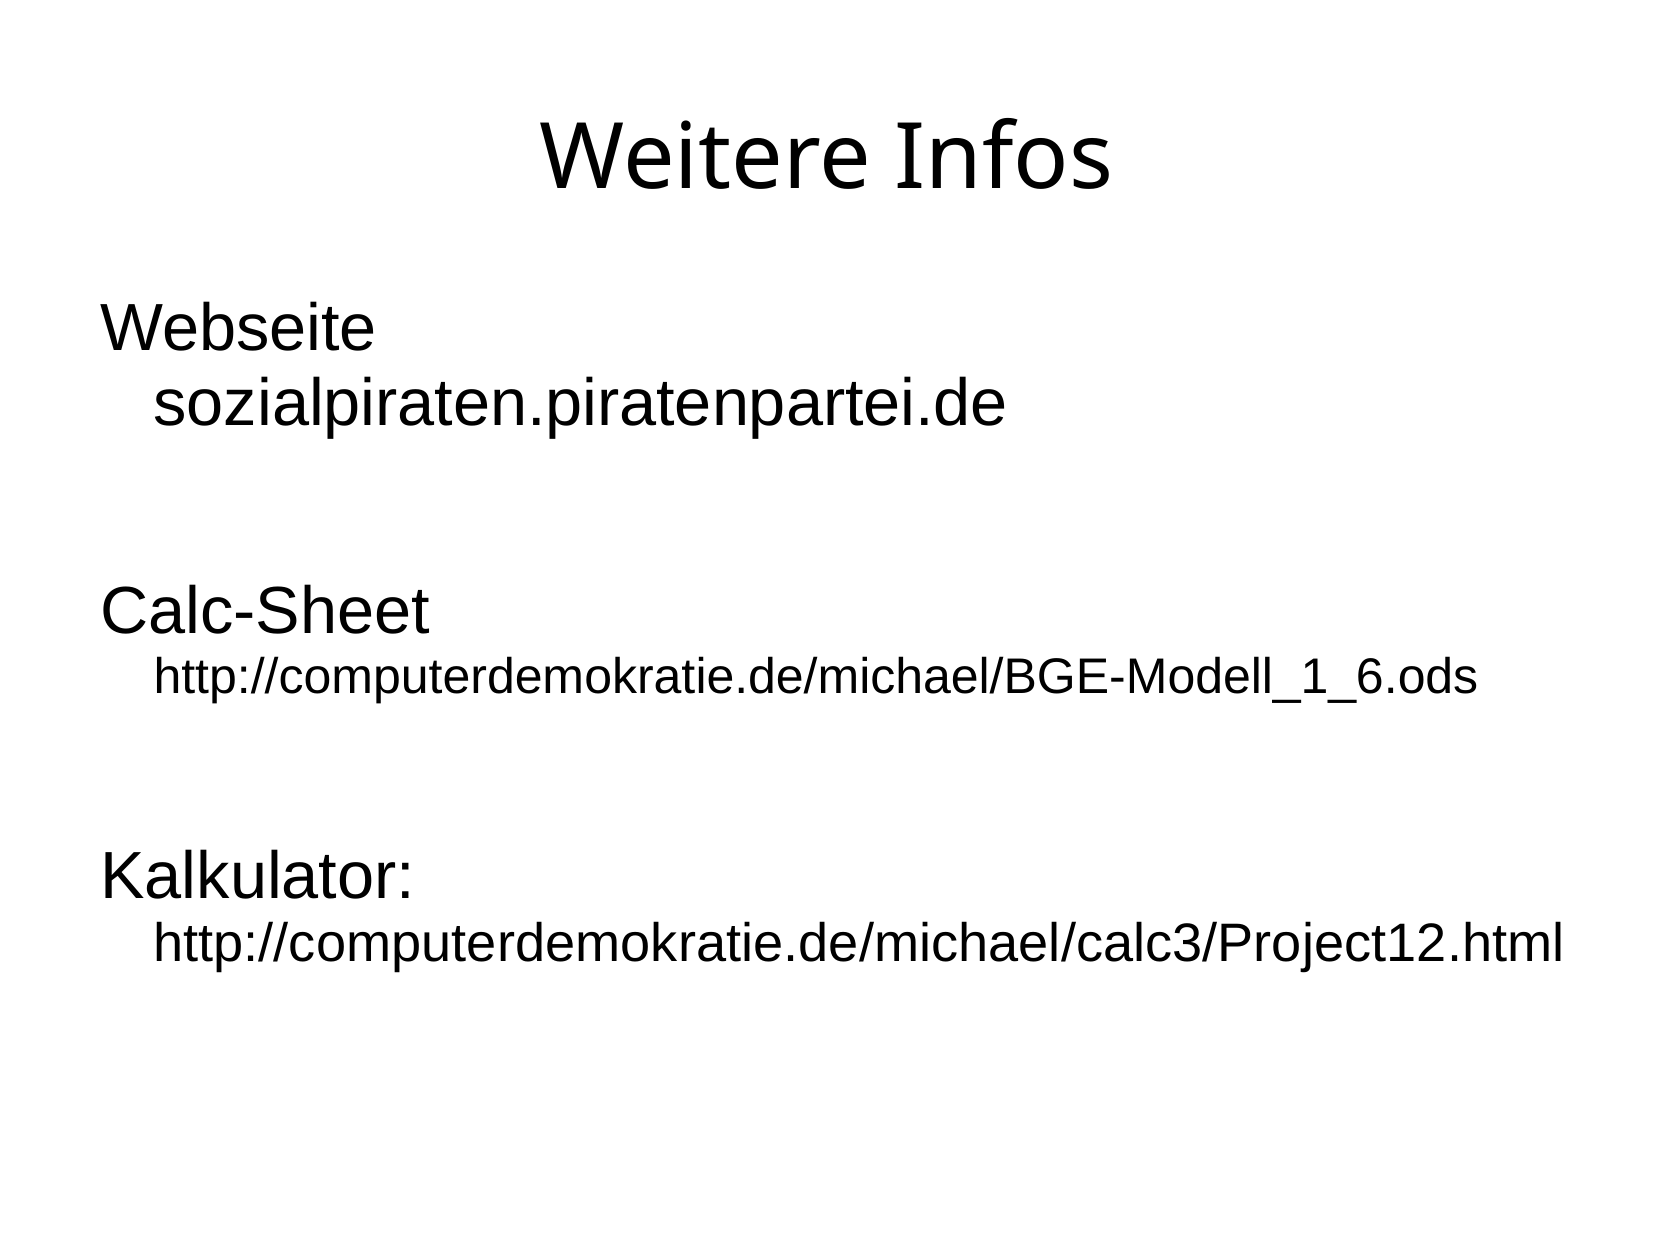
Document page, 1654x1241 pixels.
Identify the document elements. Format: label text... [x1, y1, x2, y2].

list Webseite sozialpiraten.piratenpartei.de Calc-Sheet http://computerdemokratie.de/michael/BGE-Modell_1_6.ods Kalkulator: http://computerdemokratie.de/michael/calc3/Project12.html [82, 290, 1571, 1094]
title Weitere Infos [82, 56, 1571, 250]
